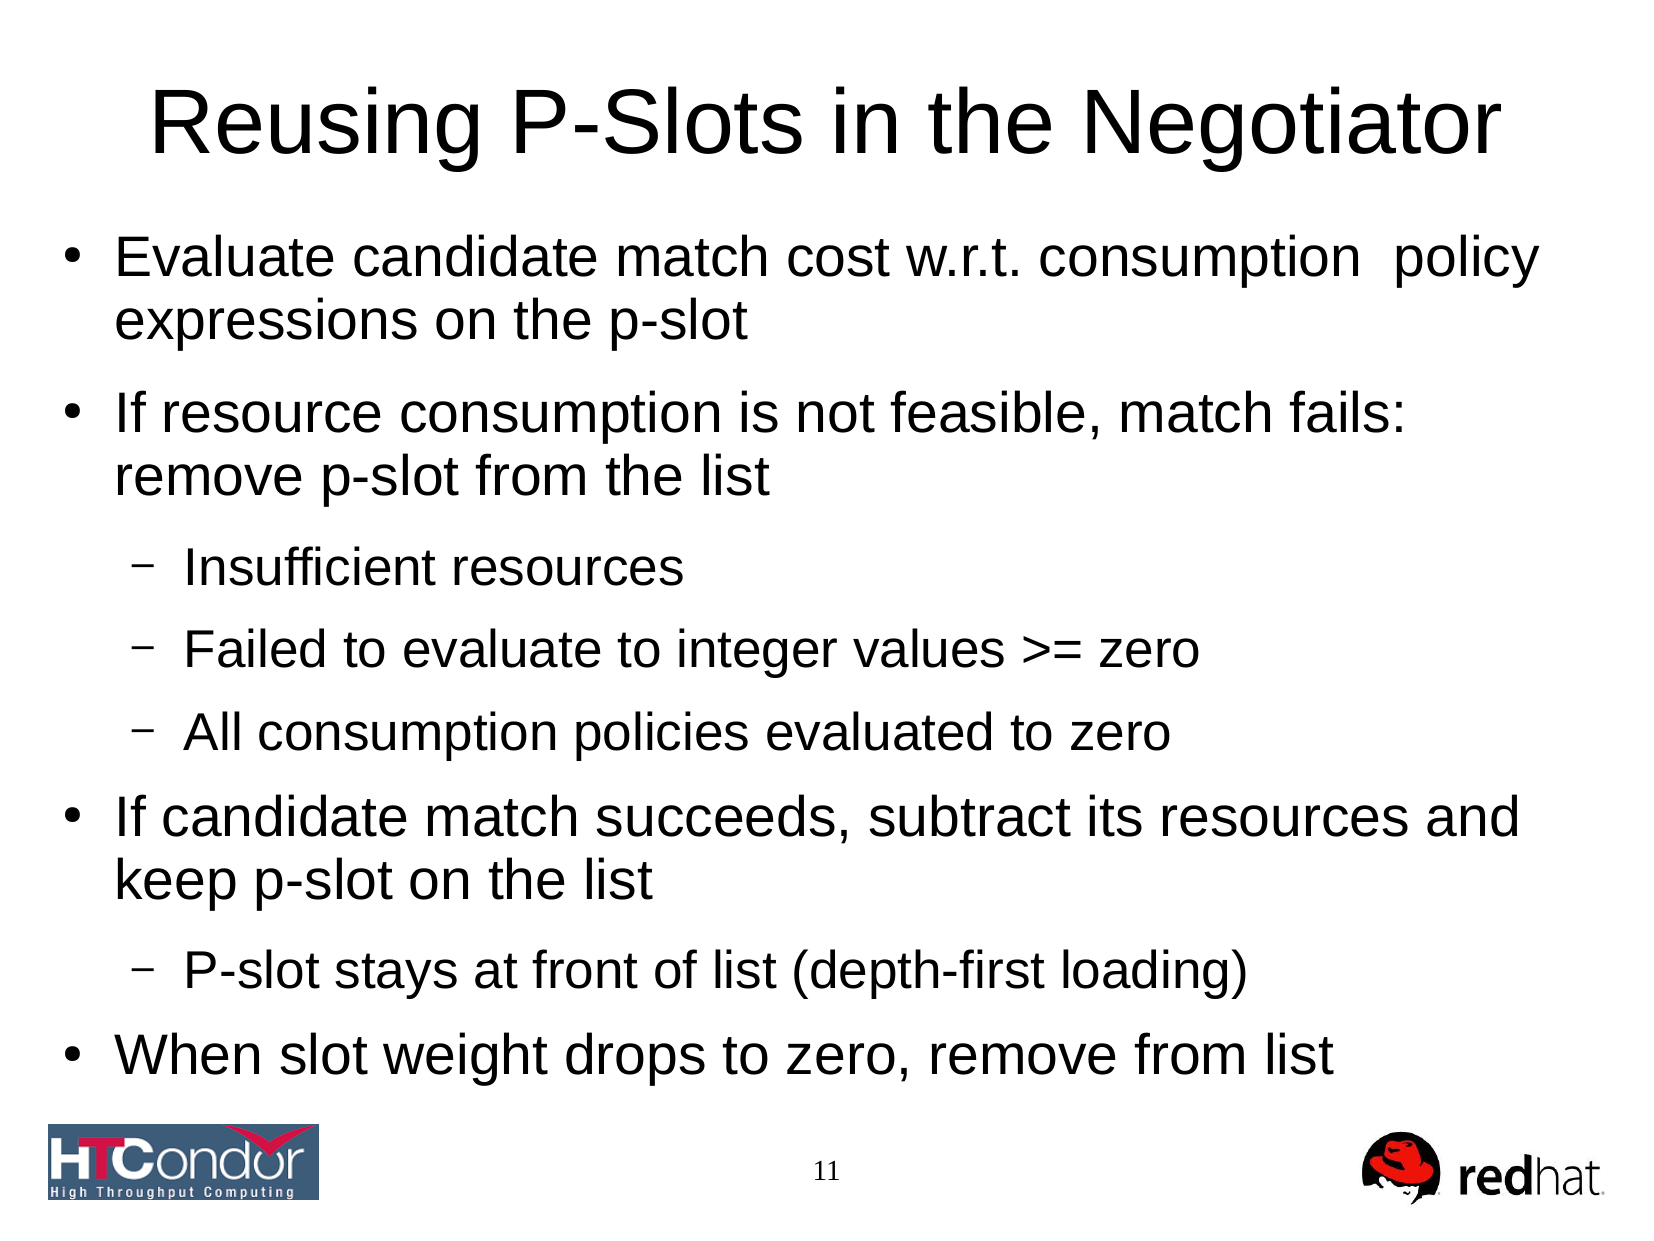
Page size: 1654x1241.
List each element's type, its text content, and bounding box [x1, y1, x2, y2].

picture [48, 1124, 319, 1200]
picture [1352, 1128, 1629, 1215]
list Evaluate candidate match cost w.r.t. consumption policy expressions on the p-slot If resource consumption is not feasible, match fails: remove p-slot from the list Insufficient resources Failed to evaluate to integer values >= zero All consumption policies evaluated to zero If candidate match succeeds, subtract its resources and keep p-slot on the list P-slot stays at front of list (depth-first loading) When slot weight drops to zero, remove from list [45, 225, 1606, 1096]
title Reusing P-Slots in the Negotiator [82, 45, 1571, 198]
